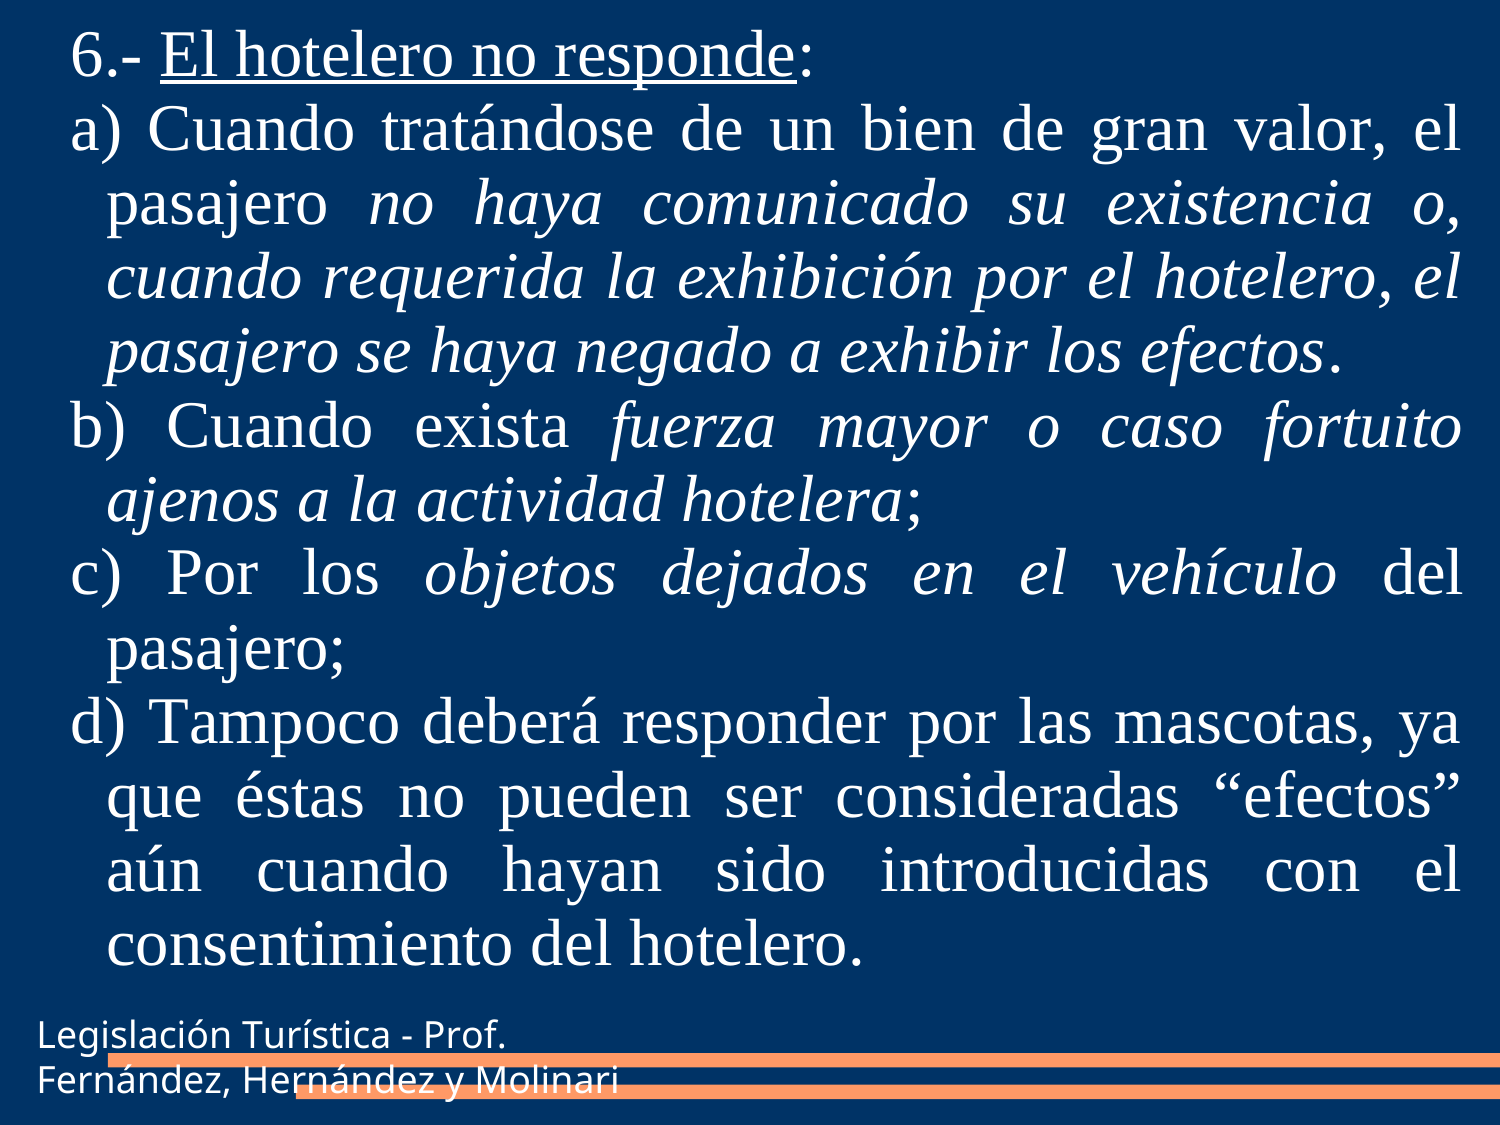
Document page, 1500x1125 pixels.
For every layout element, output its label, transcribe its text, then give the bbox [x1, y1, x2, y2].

subtitle 6.- El hotelero no responde: a) Cuando tratándose de un bien de gran valor, el pasajero no haya comunicado su existencia o, cuando requerida la exhibición por el hotelero, el pasajero se haya negado a exhibir los efectos. b) Cuando exista fuerza mayor o caso fortuito ajenos a la actividad hotelera; c) Por los objetos dejados en el vehículo del pasajero; d) Tampoco deberá responder por las mascotas, ya que éstas no pueden ser consideradas “efectos” aún cuando hayan sido introducidas con el consentimiento del hotelero. [70, 17, 1465, 1054]
footer Legislación Turística - Prof. Fernández, Hernández y Molinari [21, 1003, 70, 1054]
